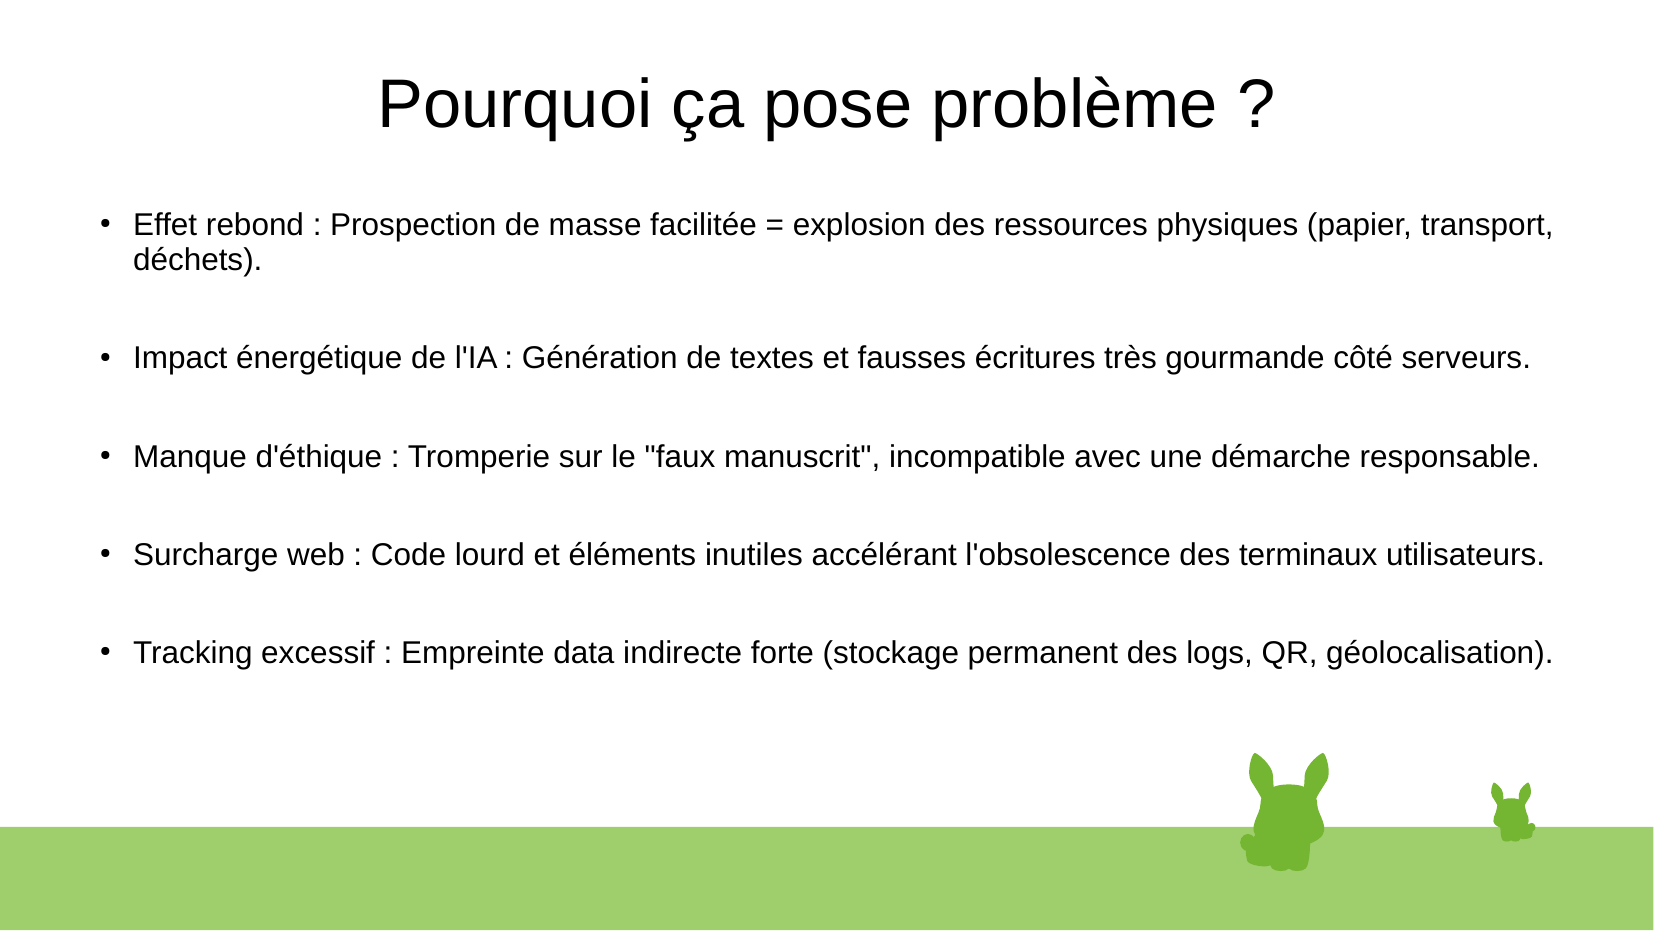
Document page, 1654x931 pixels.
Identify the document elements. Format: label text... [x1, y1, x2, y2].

title Pourquoi ça pose problème ? [88, 29, 1565, 178]
list Effet rebond : Prospection de masse facilitée = explosion des ressources physiques (papier, transport, déchets). Impact énergétique de l'IA : Génération de textes et fausses écritures très gourmande côté serveurs. Manque d'éthique : Tromperie sur le "faux manuscrit", incompatible avec une démarche responsable. Surcharge web : Code lourd et éléments inutiles accélérant l'obsolescence des terminaux utilisateurs. Tracking excessif : Empreinte data indirecte forte (stockage permanent des logs, QR, géolocalisation). [88, 206, 1565, 739]
